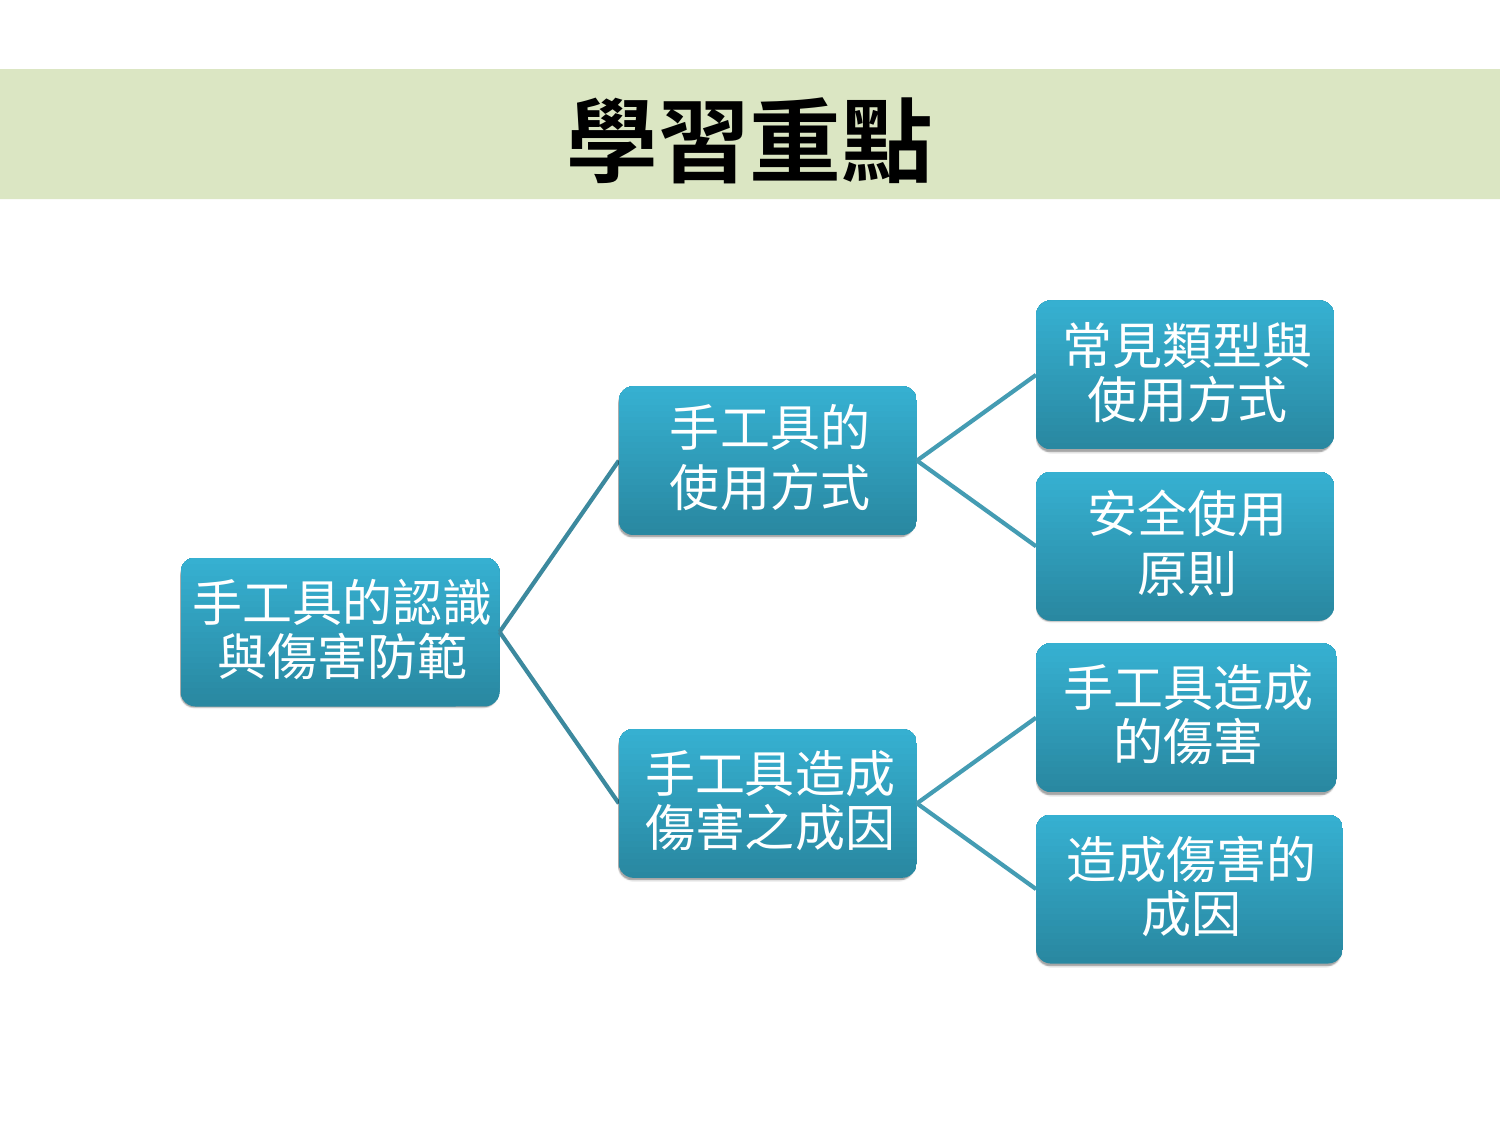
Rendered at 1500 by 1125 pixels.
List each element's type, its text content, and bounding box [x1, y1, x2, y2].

text_box 造成傷害的成因 [1036, 814, 1343, 964]
title 學習重點 [75, 45, 1425, 233]
text_box 安全使用 原則 [1036, 471, 1335, 621]
text_box [1425, 69, 1500, 200]
text_box 手工具造成的傷害 [1036, 643, 1338, 793]
text_box 常見類型與使用方式 [1036, 300, 1335, 450]
text_box 手工具的 使用方式 [618, 386, 917, 536]
text_box [0, 69, 75, 200]
text_box 手工具造成傷害之成因 [618, 728, 917, 878]
text_box 手工具的認識與傷害防範 [180, 557, 500, 707]
